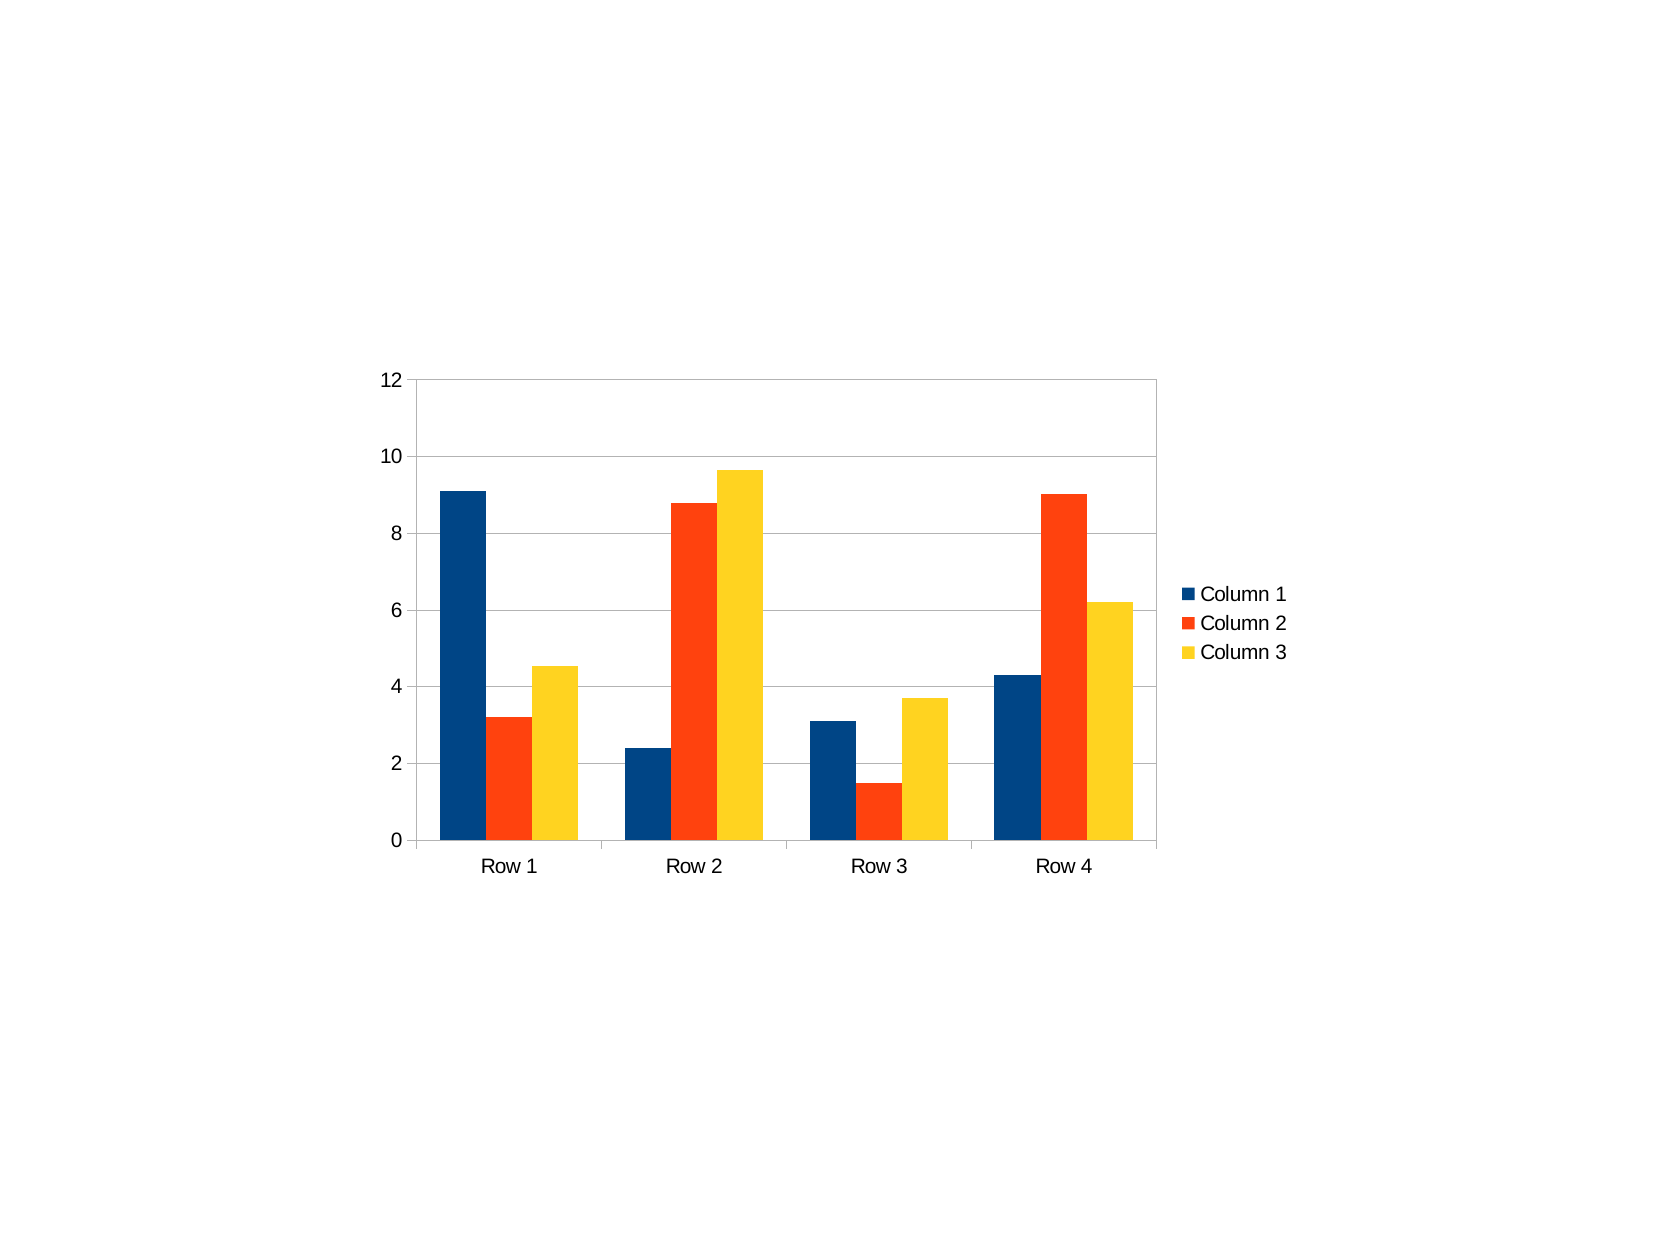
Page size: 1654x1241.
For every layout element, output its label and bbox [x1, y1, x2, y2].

chart [360, 357, 1306, 890]
